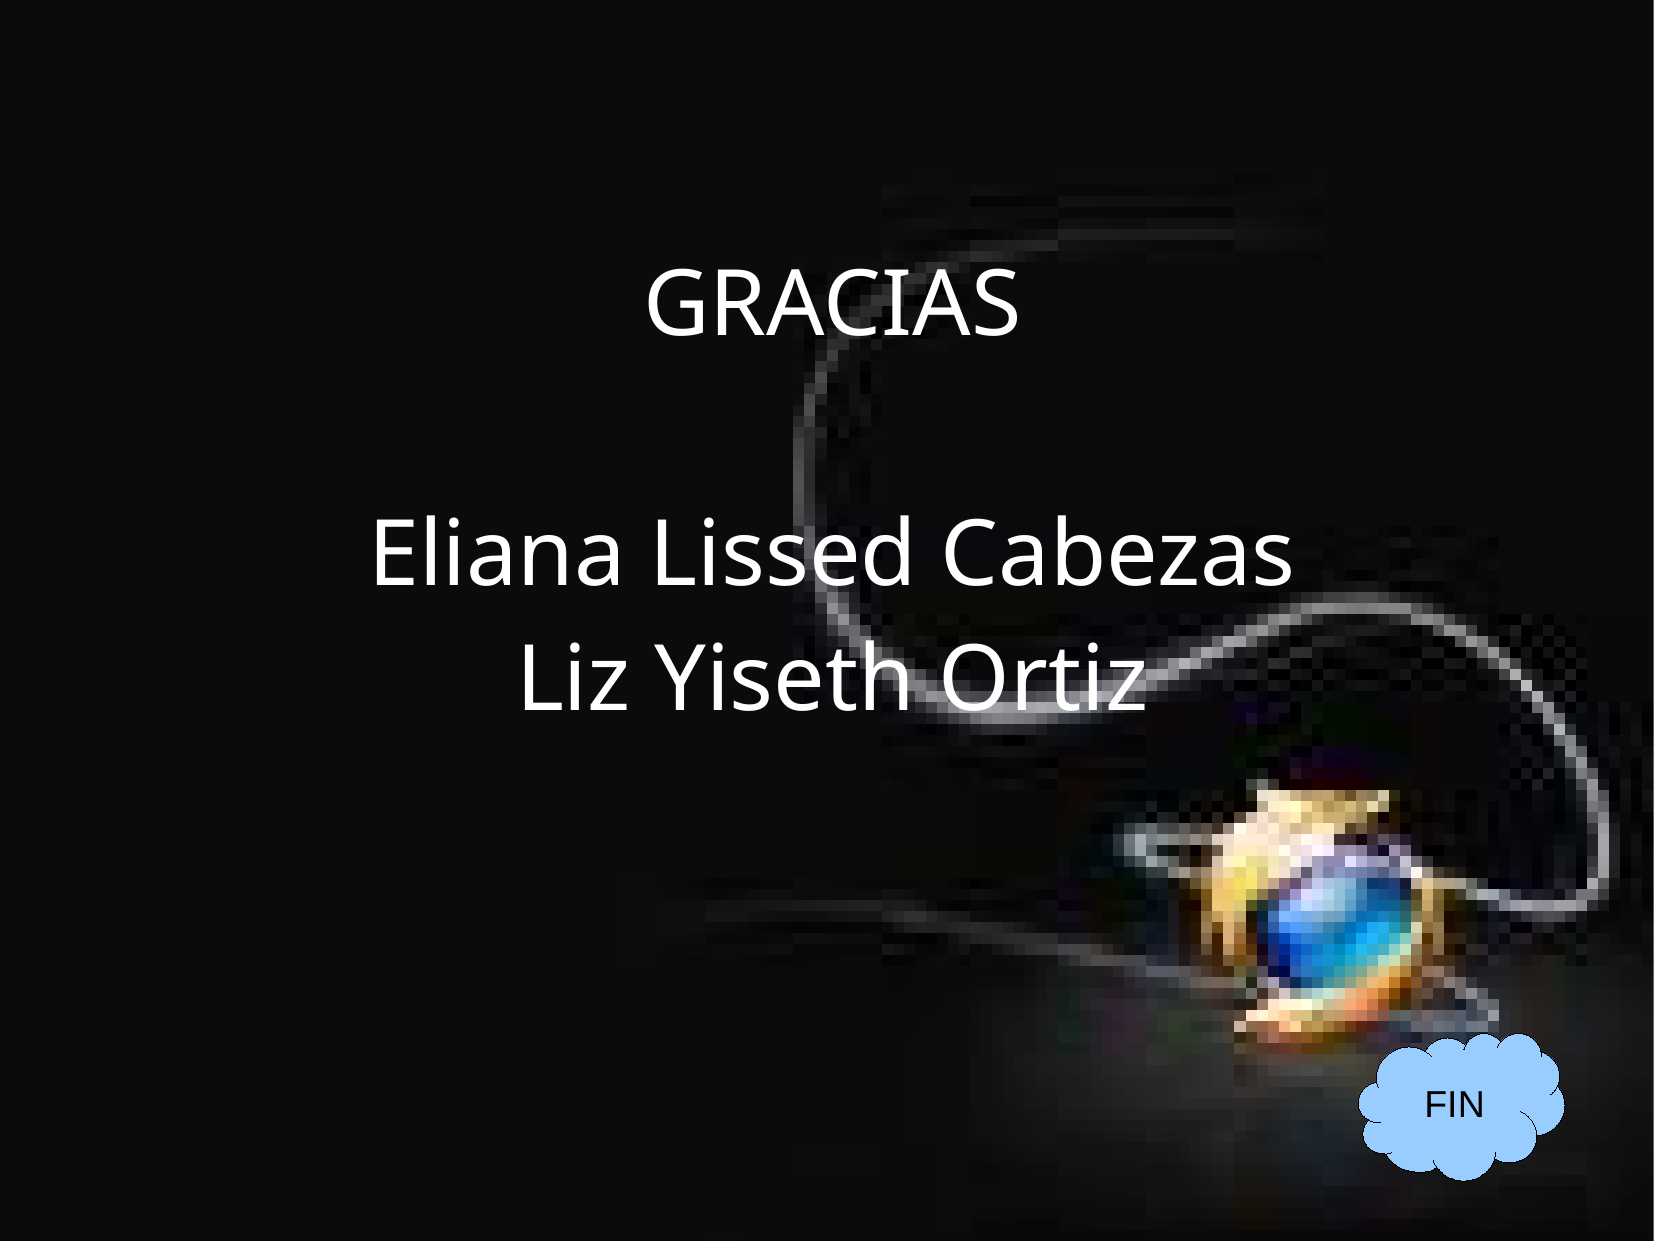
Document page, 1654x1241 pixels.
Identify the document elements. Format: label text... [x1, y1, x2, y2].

subtitle [82, 290, 1571, 1109]
text_box FIN [1358, 1033, 1566, 1182]
picture [0, 0, 1654, 1241]
title GRACIAS Eliana Lissed Cabezas Liz Yiseth Ortiz [88, 231, 1577, 743]
